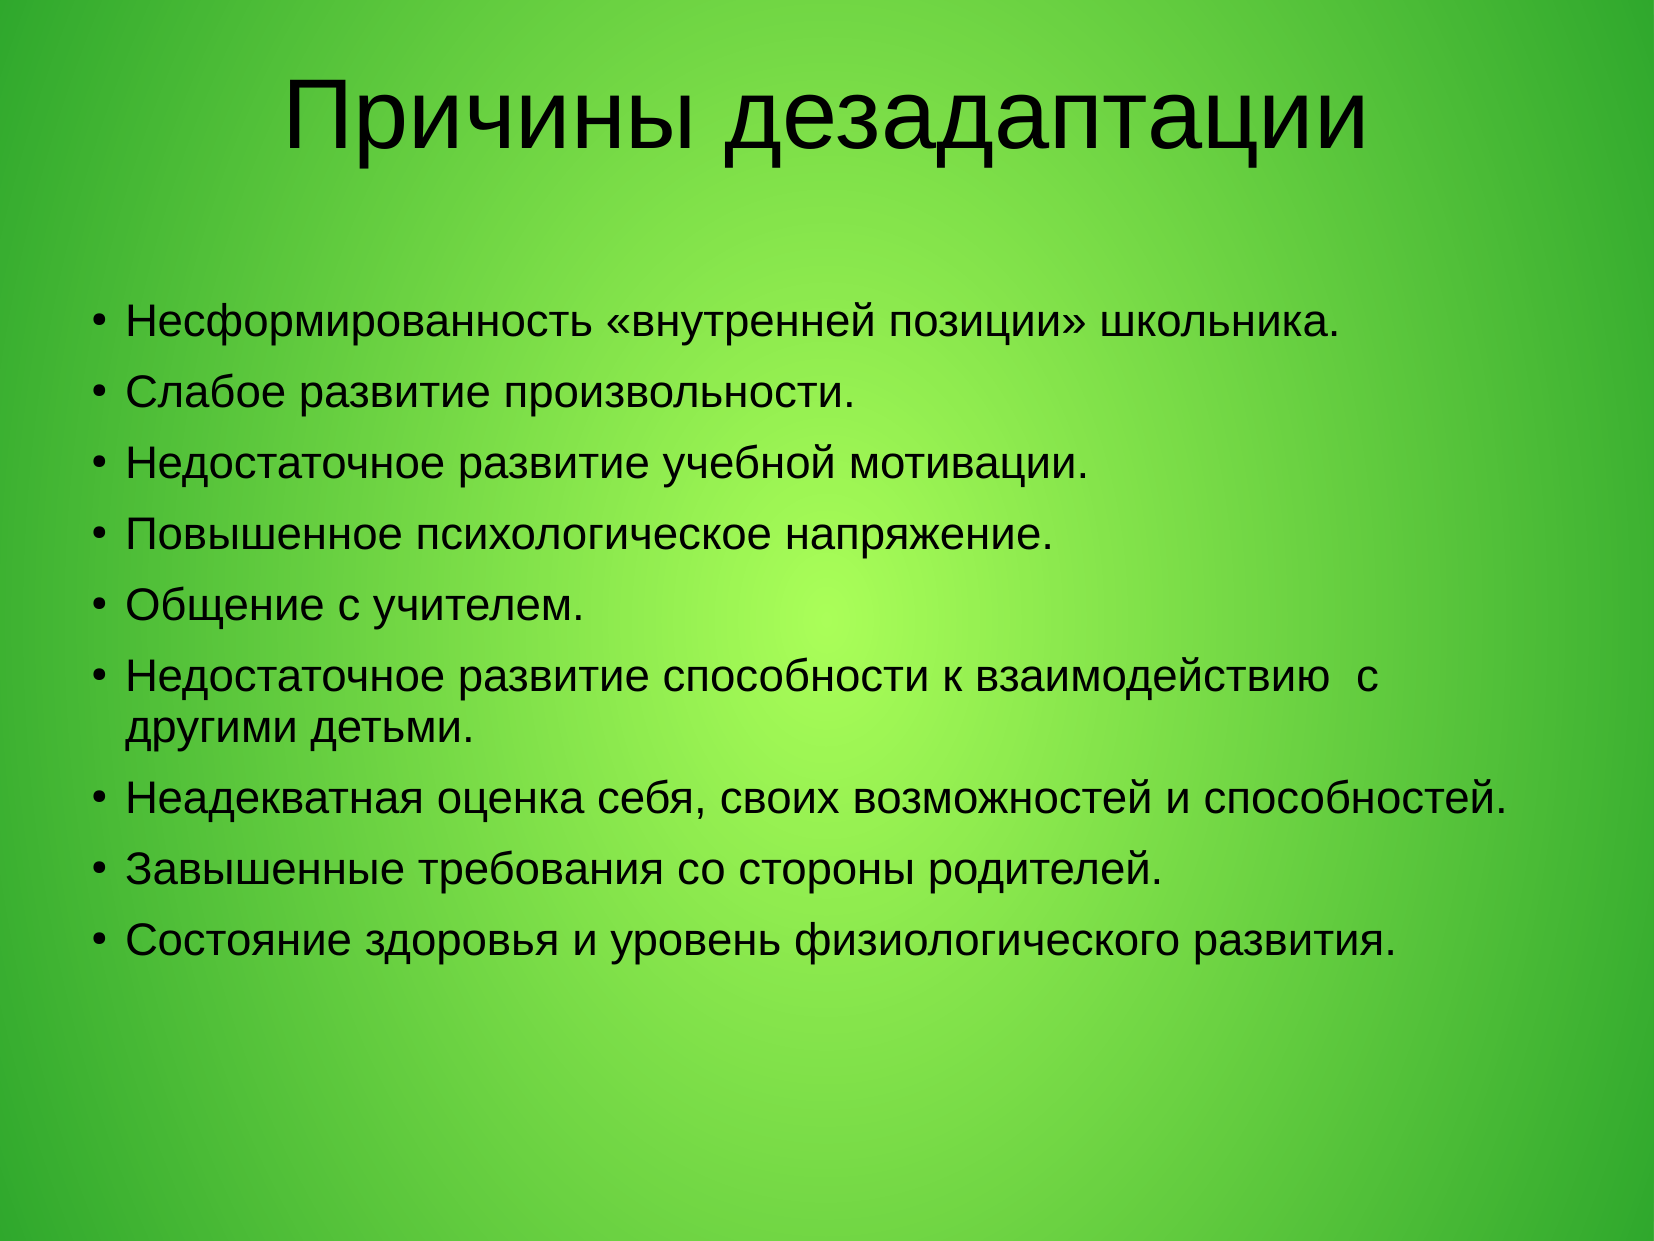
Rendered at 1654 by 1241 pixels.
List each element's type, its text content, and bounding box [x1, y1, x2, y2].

list Несформированность «внутренней позиции» школьника. Слабое развитие произвольности. Недостаточное развитие учебной мотивации. Повышенное психологическое напряжение. Общение с учителем. Недостаточное развитие способности к взаимодействию с другими детьми. Неадекватная оценка себя, своих возможностей и способностей. Завышенные требования со стороны родителей. Состояние здоровья и уровень физиологического развития. [80, 295, 1536, 1015]
title Причины дезадаптации [82, 49, 1571, 179]
